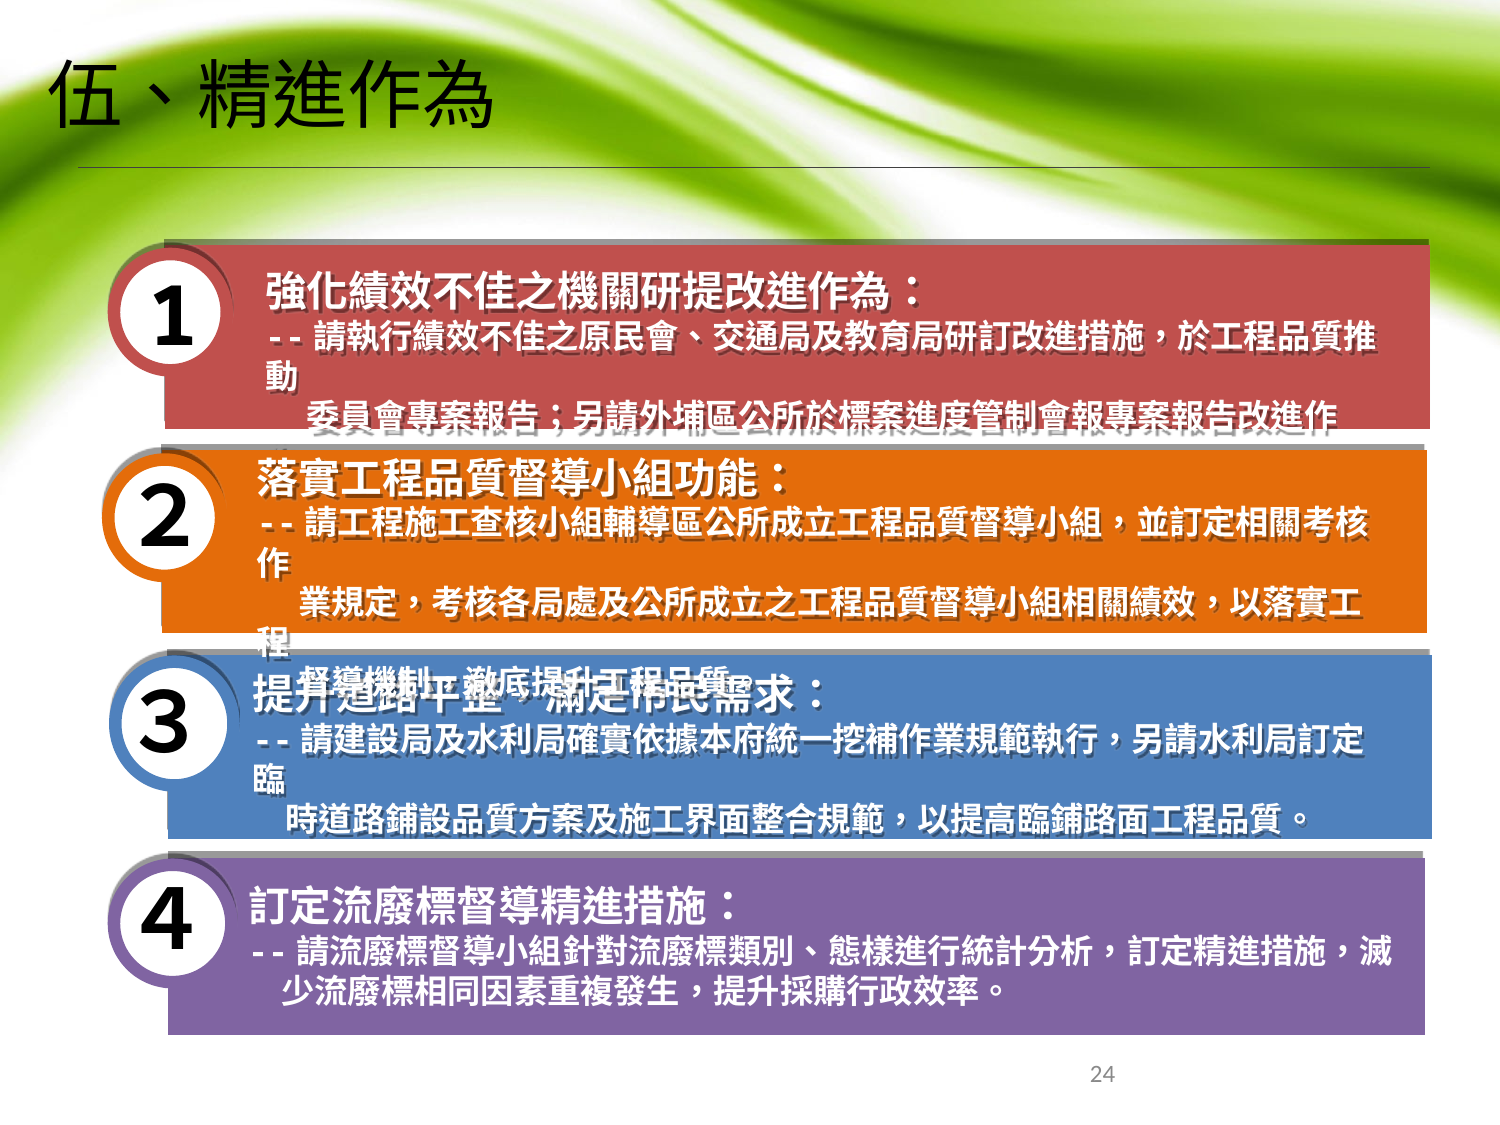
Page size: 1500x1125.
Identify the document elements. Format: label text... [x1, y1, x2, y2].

text_box [368, 412, 382, 429]
text_box [574, 818, 602, 839]
text_box [1327, 424, 1337, 429]
text_box [601, 817, 610, 824]
text_box [445, 815, 461, 839]
text_box [511, 815, 569, 839]
text_box 強化績效不佳之機關研提改進作為： --請執行績效不佳之原民會、交通局及教育局研訂改進措施，於工程品質推動 委員會專案報告；另請外埔區公所於標案進度管制會報專案報告改進作為。 [235, 250, 1434, 412]
text_box [1237, 815, 1281, 839]
text_box [1040, 412, 1046, 429]
text_box [327, 821, 335, 830]
text_box [629, 821, 635, 839]
text_box [873, 816, 878, 830]
text_box [693, 819, 708, 839]
text_box [144, 858, 1425, 1035]
text_box [503, 412, 514, 429]
text_box [1101, 412, 1113, 426]
text_box [1182, 414, 1188, 424]
text_box 訂定流廢標督導精進措施： --請流廢標督導小組針對流廢標類別、態樣進行統計分析，訂定精進措施，滅 少流廢標相同因素重複發生，提升採購行政效率。 [233, 872, 1423, 1017]
text_box [430, 412, 438, 421]
text_box [823, 412, 844, 429]
text_box [598, 830, 618, 839]
text_box [667, 412, 685, 429]
text_box [1202, 412, 1211, 429]
text_box [1211, 412, 1240, 429]
text_box [463, 815, 481, 820]
text_box [474, 824, 485, 838]
text_box [400, 412, 417, 429]
text_box [964, 412, 977, 429]
text_box [636, 415, 649, 427]
text_box [1043, 815, 1068, 839]
text_box [291, 822, 300, 835]
text_box [424, 831, 451, 839]
text_box [1123, 815, 1192, 839]
text_box ２ [108, 455, 200, 572]
text_box [1103, 815, 1122, 839]
text_box [144, 450, 226, 633]
text_box [895, 412, 906, 416]
text_box [1094, 815, 1104, 819]
text_box [1080, 818, 1102, 839]
text_box [323, 412, 333, 418]
text_box [469, 425, 479, 429]
text_box [1196, 815, 1225, 839]
text_box [895, 417, 911, 429]
text_box [1287, 412, 1309, 429]
text_box [708, 815, 792, 839]
text_box [1327, 412, 1430, 429]
text_box [1023, 421, 1031, 429]
text_box [793, 826, 813, 838]
text_box [610, 815, 624, 839]
text_box [617, 413, 630, 417]
text_box [574, 815, 593, 828]
title 伍、精進作為 [32, 27, 1470, 159]
text_box [1214, 421, 1228, 426]
text_box [1103, 423, 1115, 429]
text_box [165, 245, 1430, 429]
text_box [330, 412, 347, 429]
text_box [1010, 815, 1034, 839]
text_box [1161, 412, 1178, 429]
text_box [847, 412, 882, 429]
text_box [1017, 413, 1025, 418]
text_box [1128, 412, 1136, 421]
text_box [734, 412, 752, 429]
text_box [663, 415, 667, 429]
text_box [993, 831, 1009, 839]
text_box [513, 412, 584, 429]
text_box [1275, 655, 1432, 839]
text_box [749, 412, 774, 429]
text_box [647, 412, 659, 429]
text_box [1064, 412, 1078, 429]
text_box [812, 416, 816, 427]
text_box ３ [108, 661, 175, 778]
text_box [922, 412, 942, 429]
text_box [1074, 1042, 1500, 1125]
text_box 提升道路平整，滿足市民需求： --請建設局及水利局確實依據本府統一挖補作業規範執行，另請水利局訂定臨 時道路鋪設品質方案及施工界面整合規範，以提高臨鋪路面工程品質。 [222, 652, 1425, 815]
text_box [1034, 826, 1041, 838]
text_box [146, 655, 310, 839]
text_box [1022, 832, 1033, 836]
text_box [1316, 412, 1323, 429]
text_box [430, 412, 449, 429]
text_box [1244, 416, 1258, 423]
text_box [1082, 414, 1088, 424]
text_box [463, 412, 476, 416]
text_box [1222, 824, 1233, 838]
text_box [590, 412, 603, 418]
text_box [958, 821, 964, 831]
text_box [582, 420, 597, 429]
text_box [602, 412, 620, 429]
text_box ４ [109, 858, 179, 975]
text_box [372, 815, 402, 839]
text_box [1227, 815, 1245, 820]
text_box [483, 412, 489, 424]
text_box [794, 825, 807, 829]
text_box [482, 815, 493, 831]
text_box [945, 412, 949, 427]
text_box [1193, 821, 1204, 838]
text_box [1264, 412, 1276, 429]
text_box [113, 268, 133, 356]
text_box [998, 413, 1010, 429]
text_box [789, 815, 861, 839]
text_box [844, 815, 850, 830]
text_box [633, 815, 697, 839]
text_box [1028, 818, 1036, 828]
text_box [759, 824, 766, 830]
text_box [414, 818, 418, 839]
text_box [789, 415, 796, 429]
text_box 1 [133, 254, 202, 371]
text_box [862, 830, 870, 838]
text_box [1248, 421, 1258, 428]
text_box [363, 815, 373, 819]
text_box [779, 414, 789, 429]
text_box [1128, 412, 1147, 429]
text_box [367, 416, 371, 428]
text_box [416, 815, 433, 839]
text_box [458, 824, 469, 839]
text_box [468, 417, 479, 422]
text_box [309, 815, 371, 839]
text_box [486, 831, 517, 839]
text_box [703, 412, 711, 429]
text_box [865, 815, 992, 839]
text_box [800, 412, 809, 429]
text_box [516, 421, 530, 426]
text_box 落實工程品質督導小組功能： --請工程施工查核小組輔導區公所成立工程品質督導小組，並訂定相關考核作 業規定，考核各局處及公所成立之工程品質督導小組相關績效，以落實工程 督導機制，澈底提升工程品質。 [226, 436, 1424, 639]
text_box [570, 827, 575, 838]
